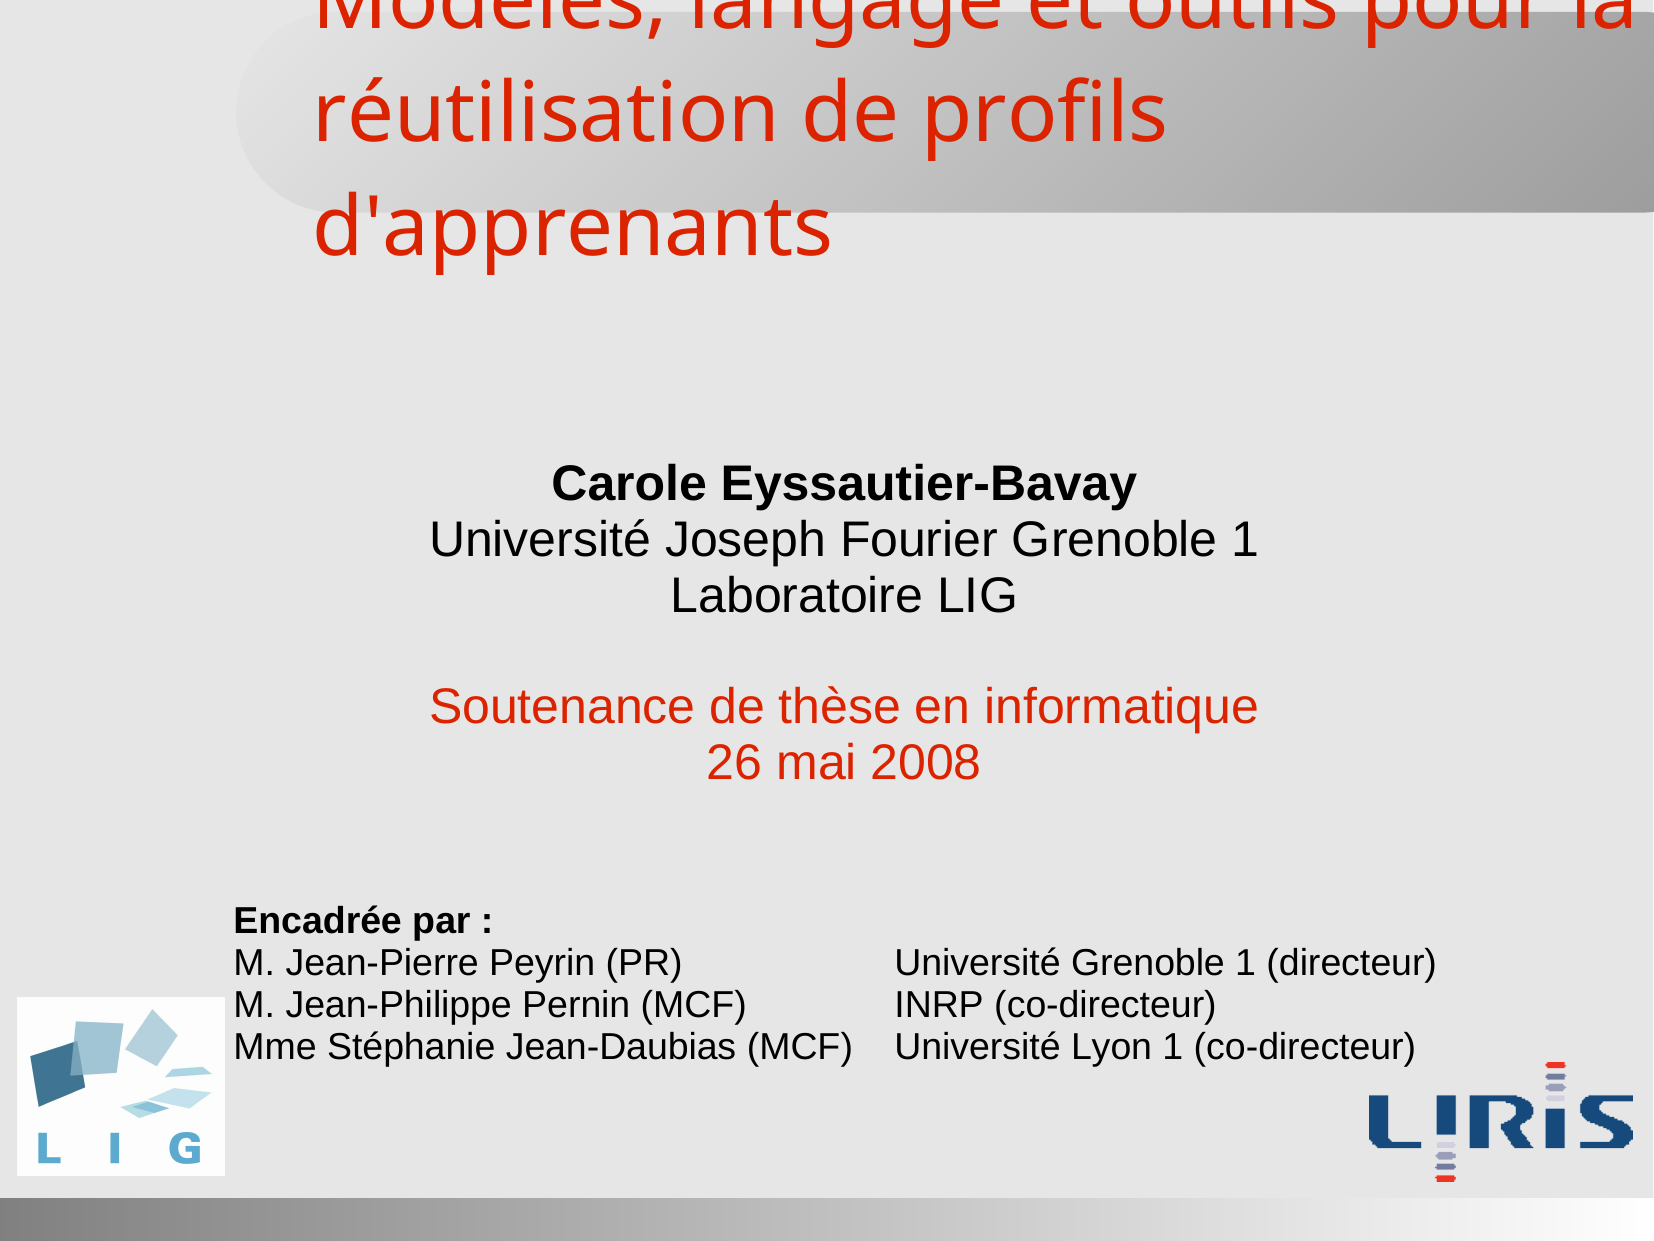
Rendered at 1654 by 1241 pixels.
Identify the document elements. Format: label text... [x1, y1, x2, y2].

picture [1369, 1062, 1633, 1182]
text_box Encadrée par : M. Jean-Pierre Peyrin (PR) Université Grenoble 1 (directeur) M. Jean-Philippe Pernin (MCF) INRP (co-directeur) Mme Stéphanie Jean-Daubias (MCF) Université Lyon 1 (co-directeur) [218, 891, 1489, 1095]
title Modèles, langage et outils pour la réutilisation de profils d'apprenants [312, 6, 1654, 214]
subtitle Carole Eyssautier-Bavay Université Joseph Fourier Grenoble 1 Laboratoire LIG Soutenance de thèse en informatique 26 mai 2008 [82, 213, 1571, 1032]
picture [17, 997, 225, 1176]
